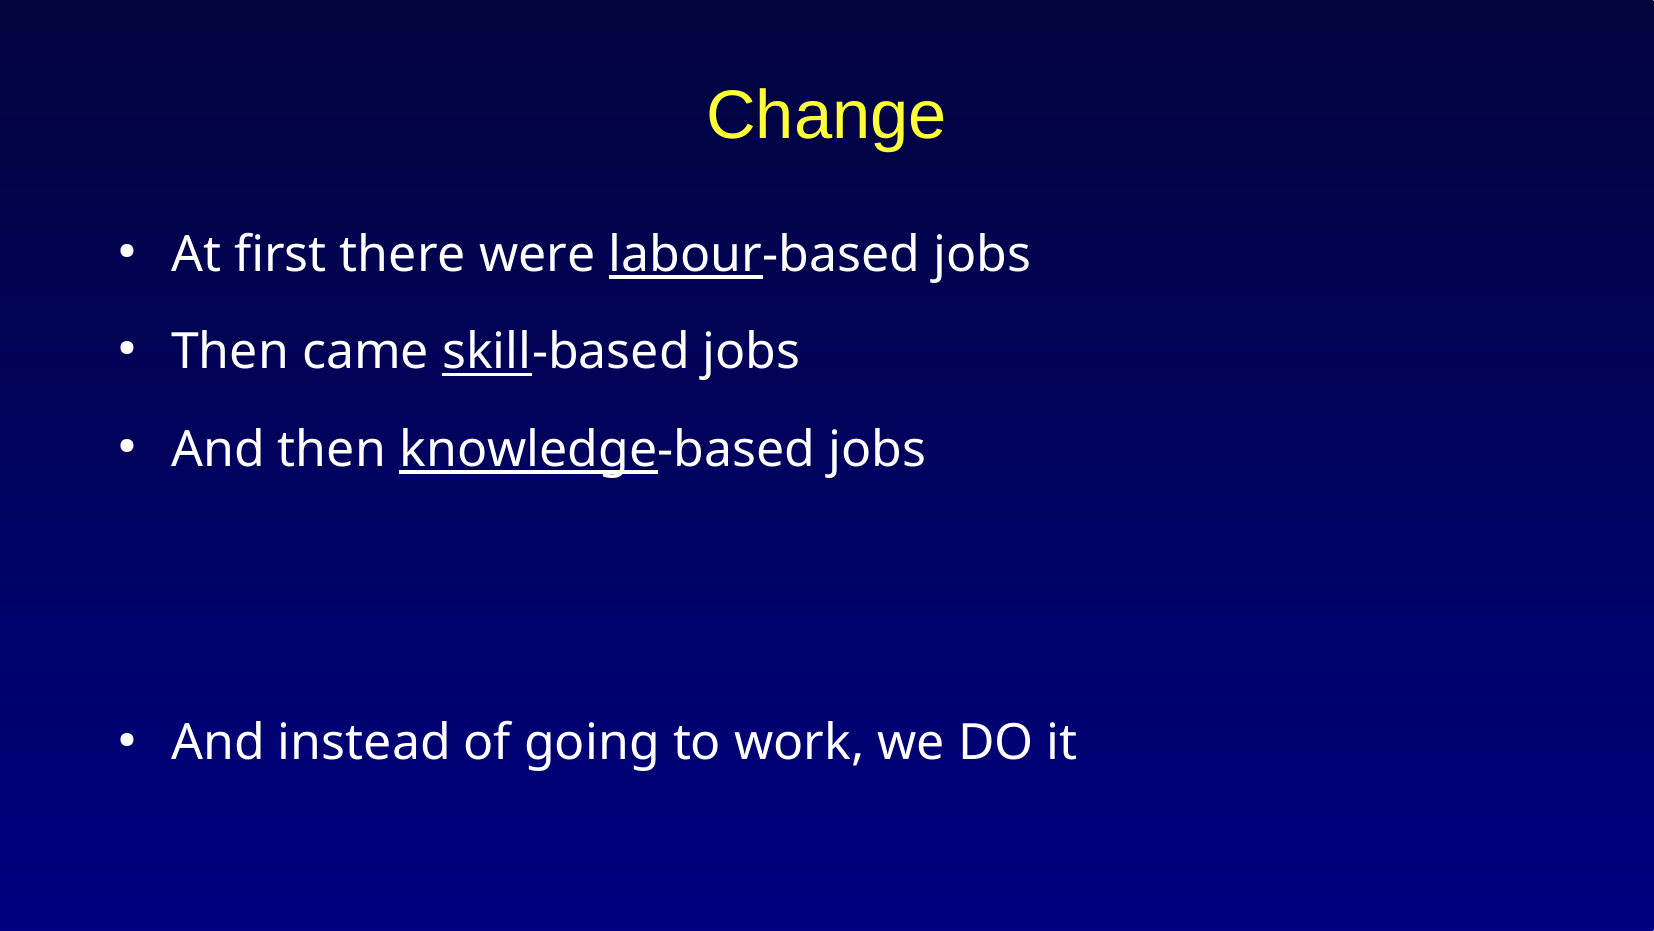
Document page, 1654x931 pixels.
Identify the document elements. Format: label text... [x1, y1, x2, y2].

list At first there were labour-based jobs Then came skill-based jobs And then knowledge-based jobs And instead of going to work, we DO it [82, 217, 1571, 894]
title Change [82, 37, 1571, 193]
